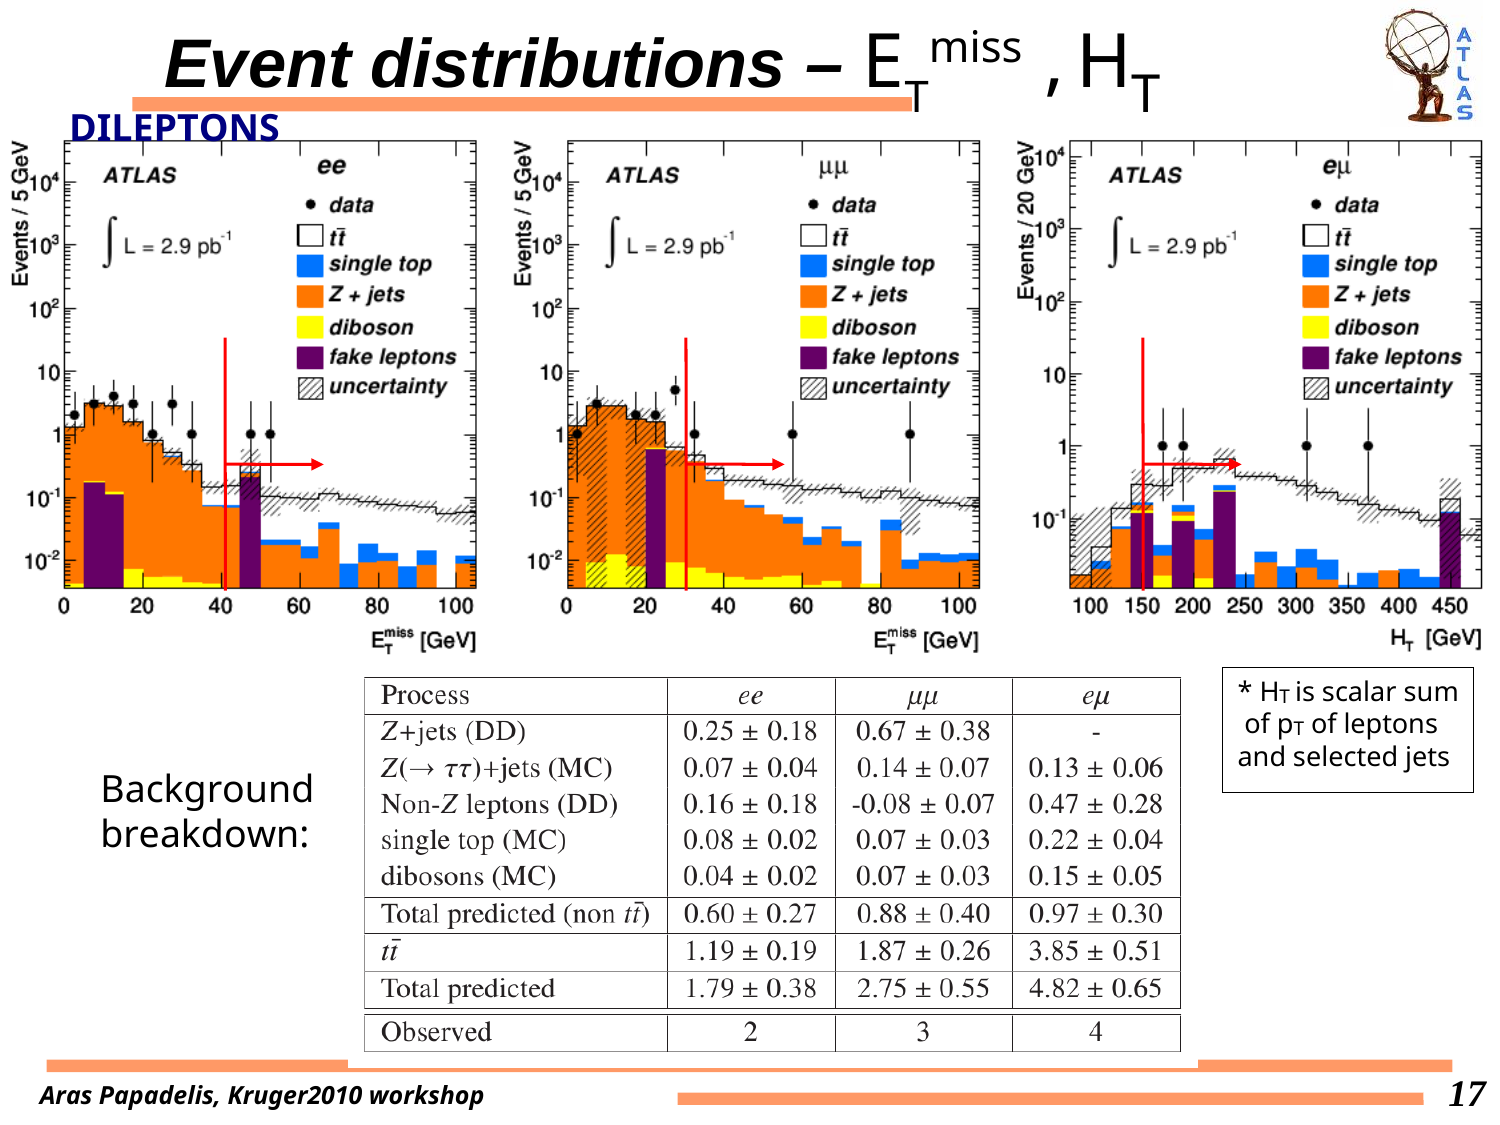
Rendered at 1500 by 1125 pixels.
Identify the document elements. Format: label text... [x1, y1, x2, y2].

picture [348, 664, 1198, 1068]
text_box * HT is scalar sum of pT of leptons and selected jets [1222, 667, 1465, 793]
picture [0, 0, 1500, 657]
text_box DILEPTONS [54, 96, 733, 156]
text_box Background breakdown: [85, 757, 349, 863]
title Event distributions – ETmiss , HT [121, 0, 1361, 130]
